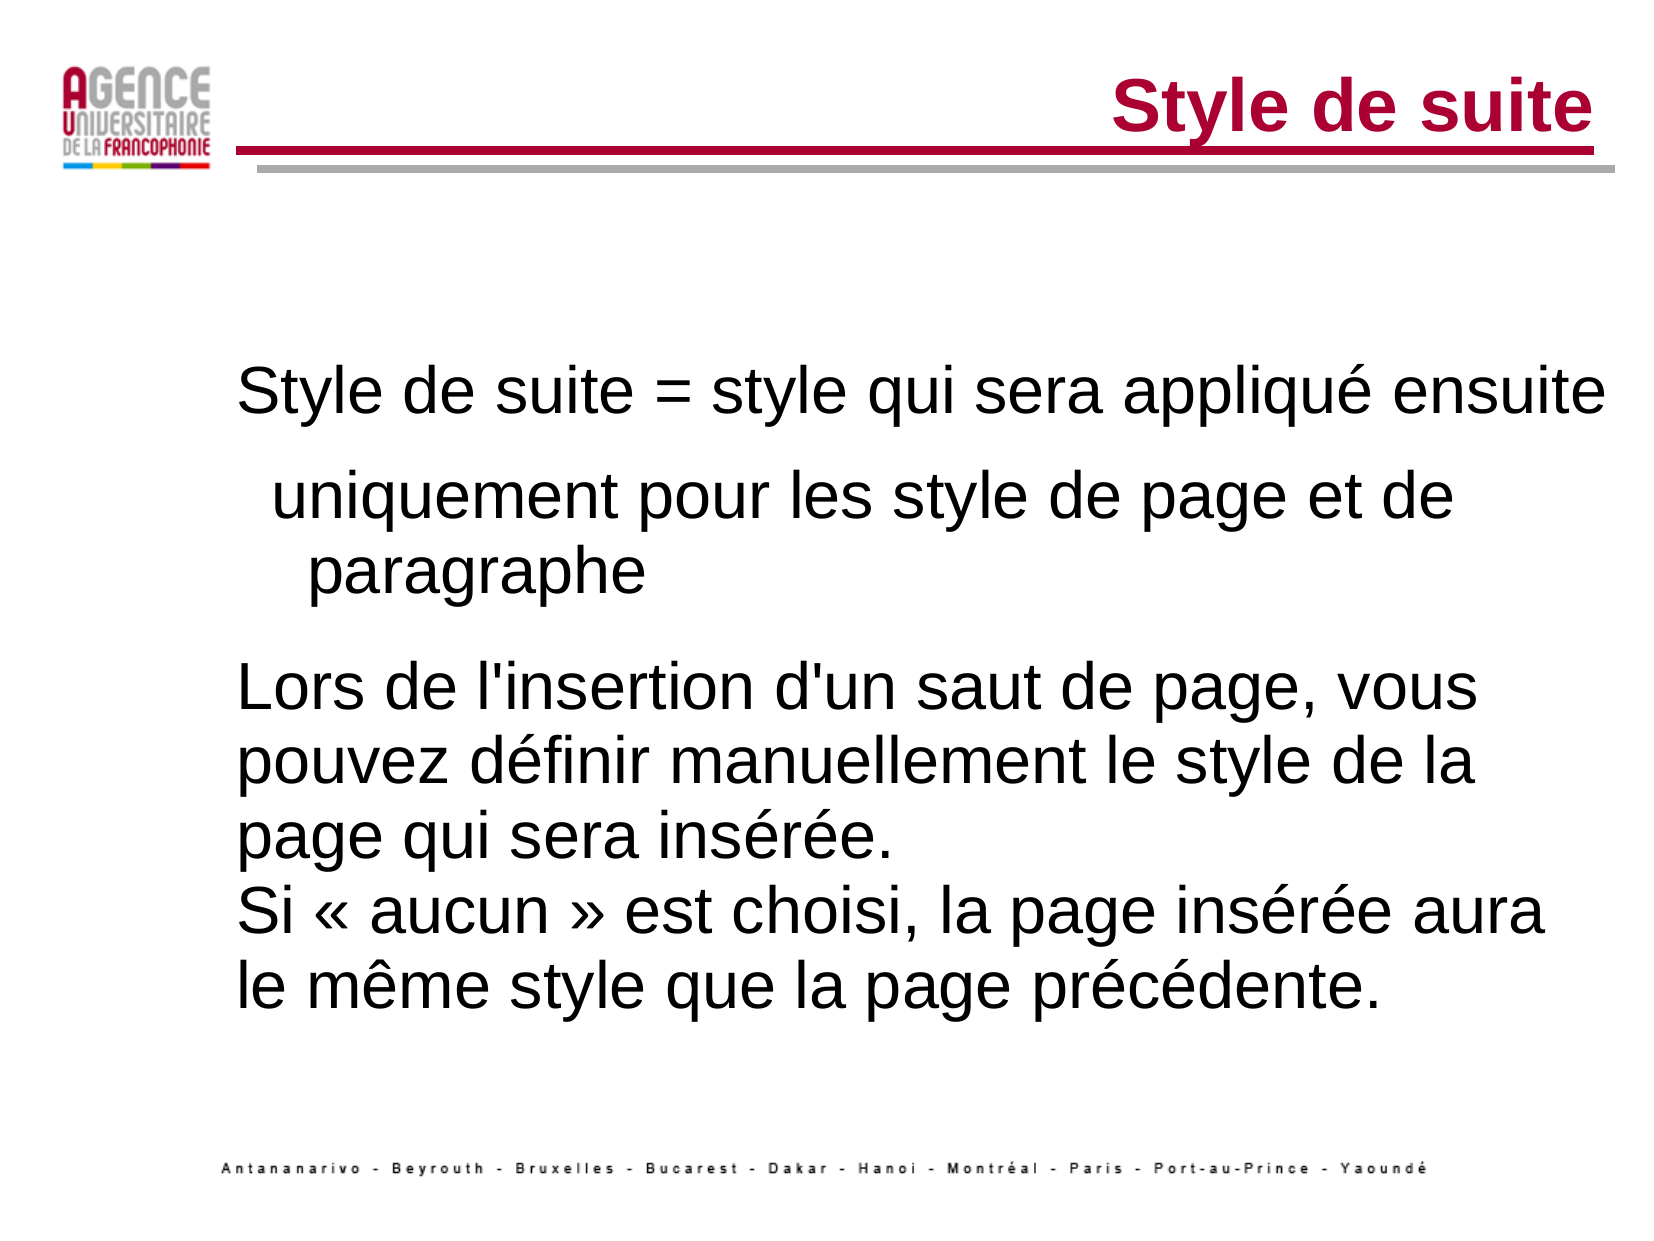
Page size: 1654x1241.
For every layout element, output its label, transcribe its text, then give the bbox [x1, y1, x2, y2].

title Style de suite [236, 63, 1595, 148]
picture [29, 29, 1625, 1241]
list Style de suite = style qui sera appliqué ensuite uniquement pour les style de page et de paragraphe Lors de l'insertion d'un saut de page, vous pouvez définir manuellement le style de la page qui sera insérée. Si « aucun » est choisi, la page insérée aura le même style que la page précédente. [236, 241, 1625, 1135]
